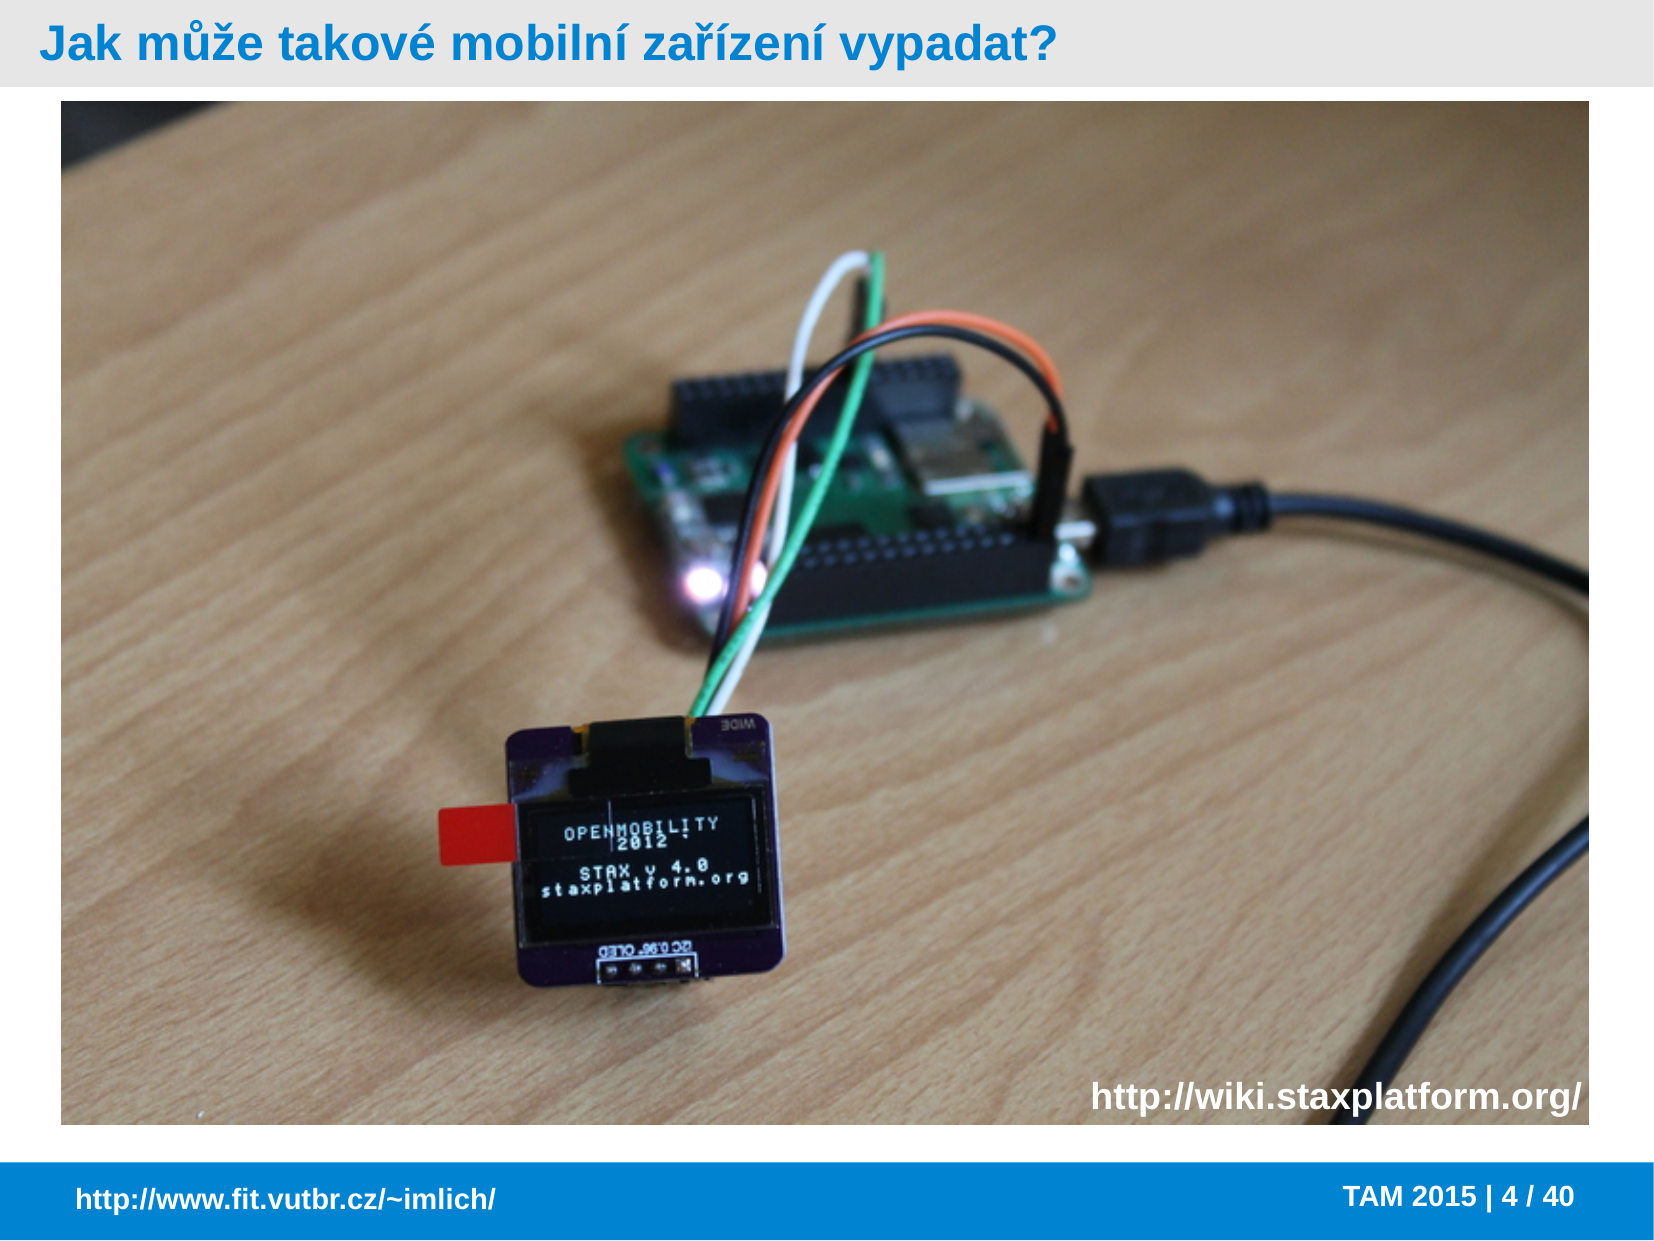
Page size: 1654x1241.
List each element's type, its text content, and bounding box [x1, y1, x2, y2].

picture [61, 101, 1589, 1126]
title Jak může takové mobilní zařízení vypadat? [39, 5, 1615, 81]
text_box http://wiki.staxplatform.org/ [1075, 1068, 1598, 1126]
